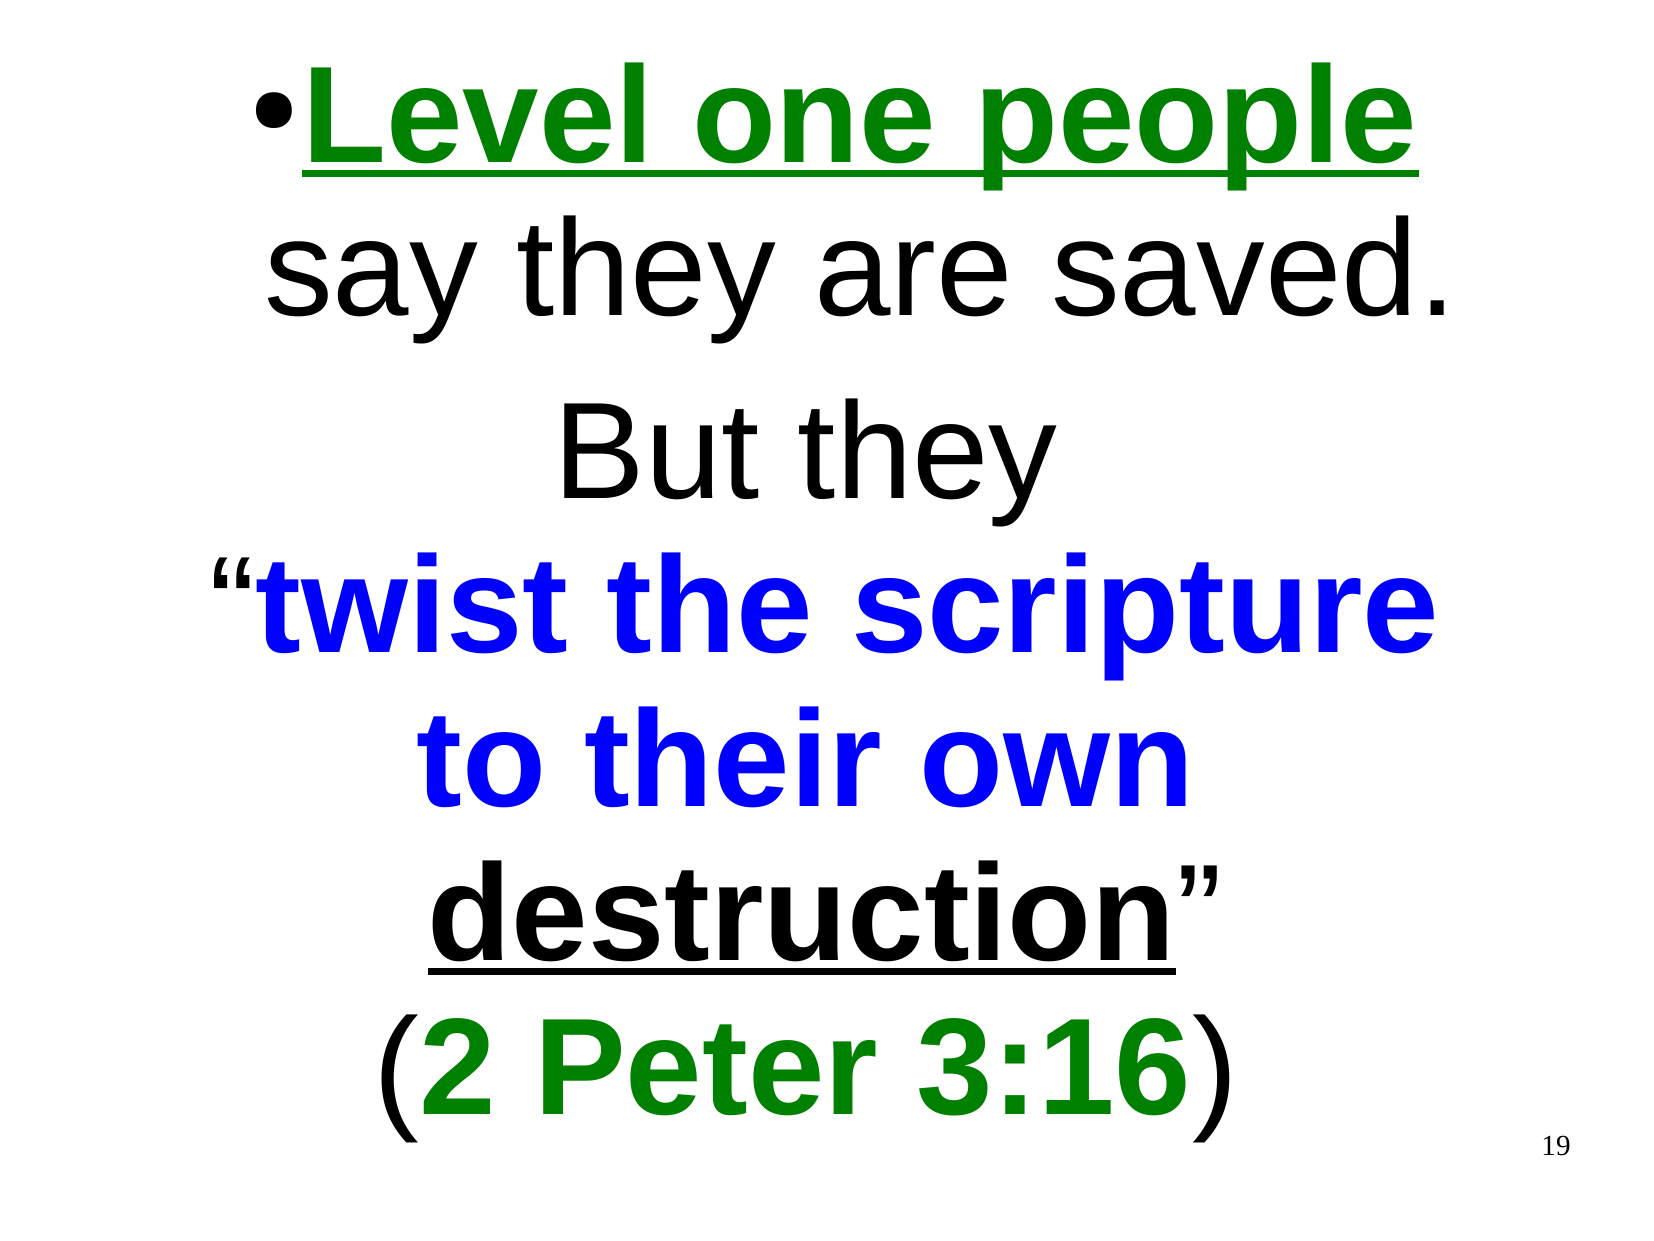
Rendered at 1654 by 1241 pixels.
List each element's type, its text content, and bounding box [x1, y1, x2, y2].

list Level one people say they are saved. But they “twist the scripture to their own destruction” (2 Peter 3:16) [37, 37, 1613, 1201]
